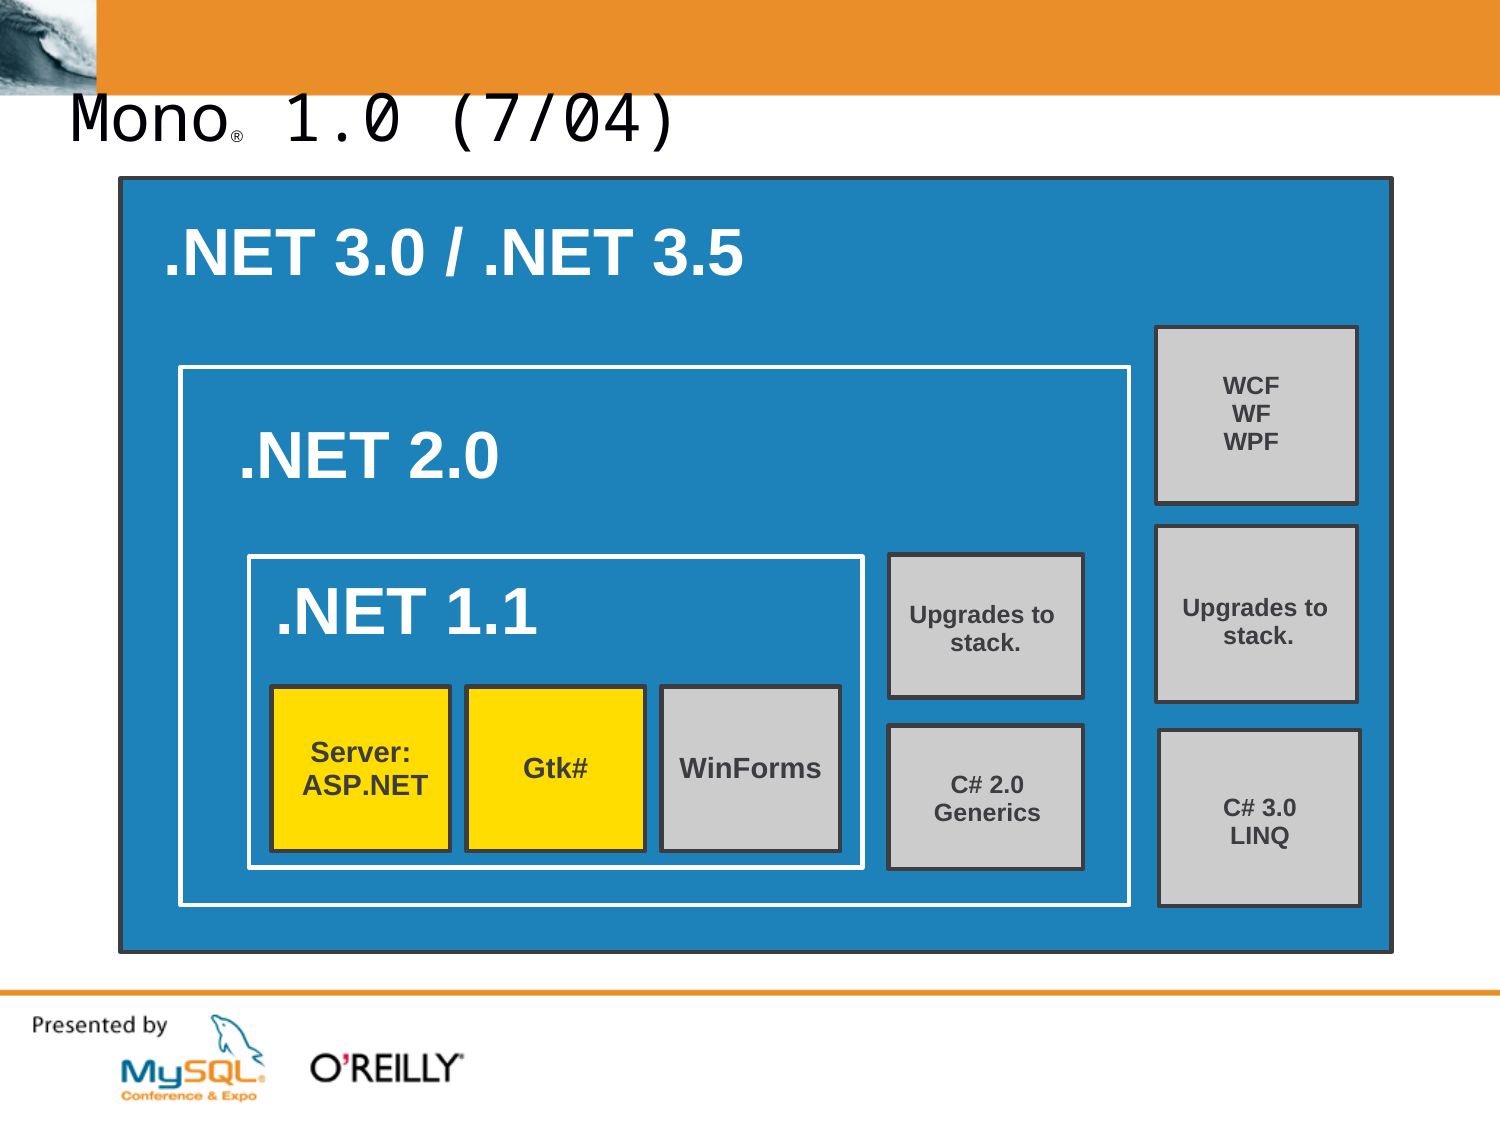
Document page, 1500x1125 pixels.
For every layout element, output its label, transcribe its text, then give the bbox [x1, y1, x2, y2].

text_box .NET 1.1 [275, 574, 618, 650]
text_box Upgrades to stack. [1182, 593, 1336, 650]
text_box C# 2.0 Generics [933, 770, 1042, 827]
text_box [120, 178, 1392, 953]
text_box .NET 2.0 [238, 417, 502, 493]
text_box WCF WF WPF [1222, 371, 1280, 457]
text_box Server: ASP.NET [293, 736, 425, 803]
text_box .NET 3.0 / .NET 3.5 [145, 214, 746, 290]
text_box Gtk# [523, 752, 589, 786]
title Mono® 1.0 (7/04) [70, 0, 1417, 232]
picture [0, 0, 1500, 1125]
text_box Upgrades to stack. [909, 600, 1063, 658]
text_box WinForms [679, 752, 823, 786]
text_box C# 3.0 LINQ [1223, 793, 1298, 851]
